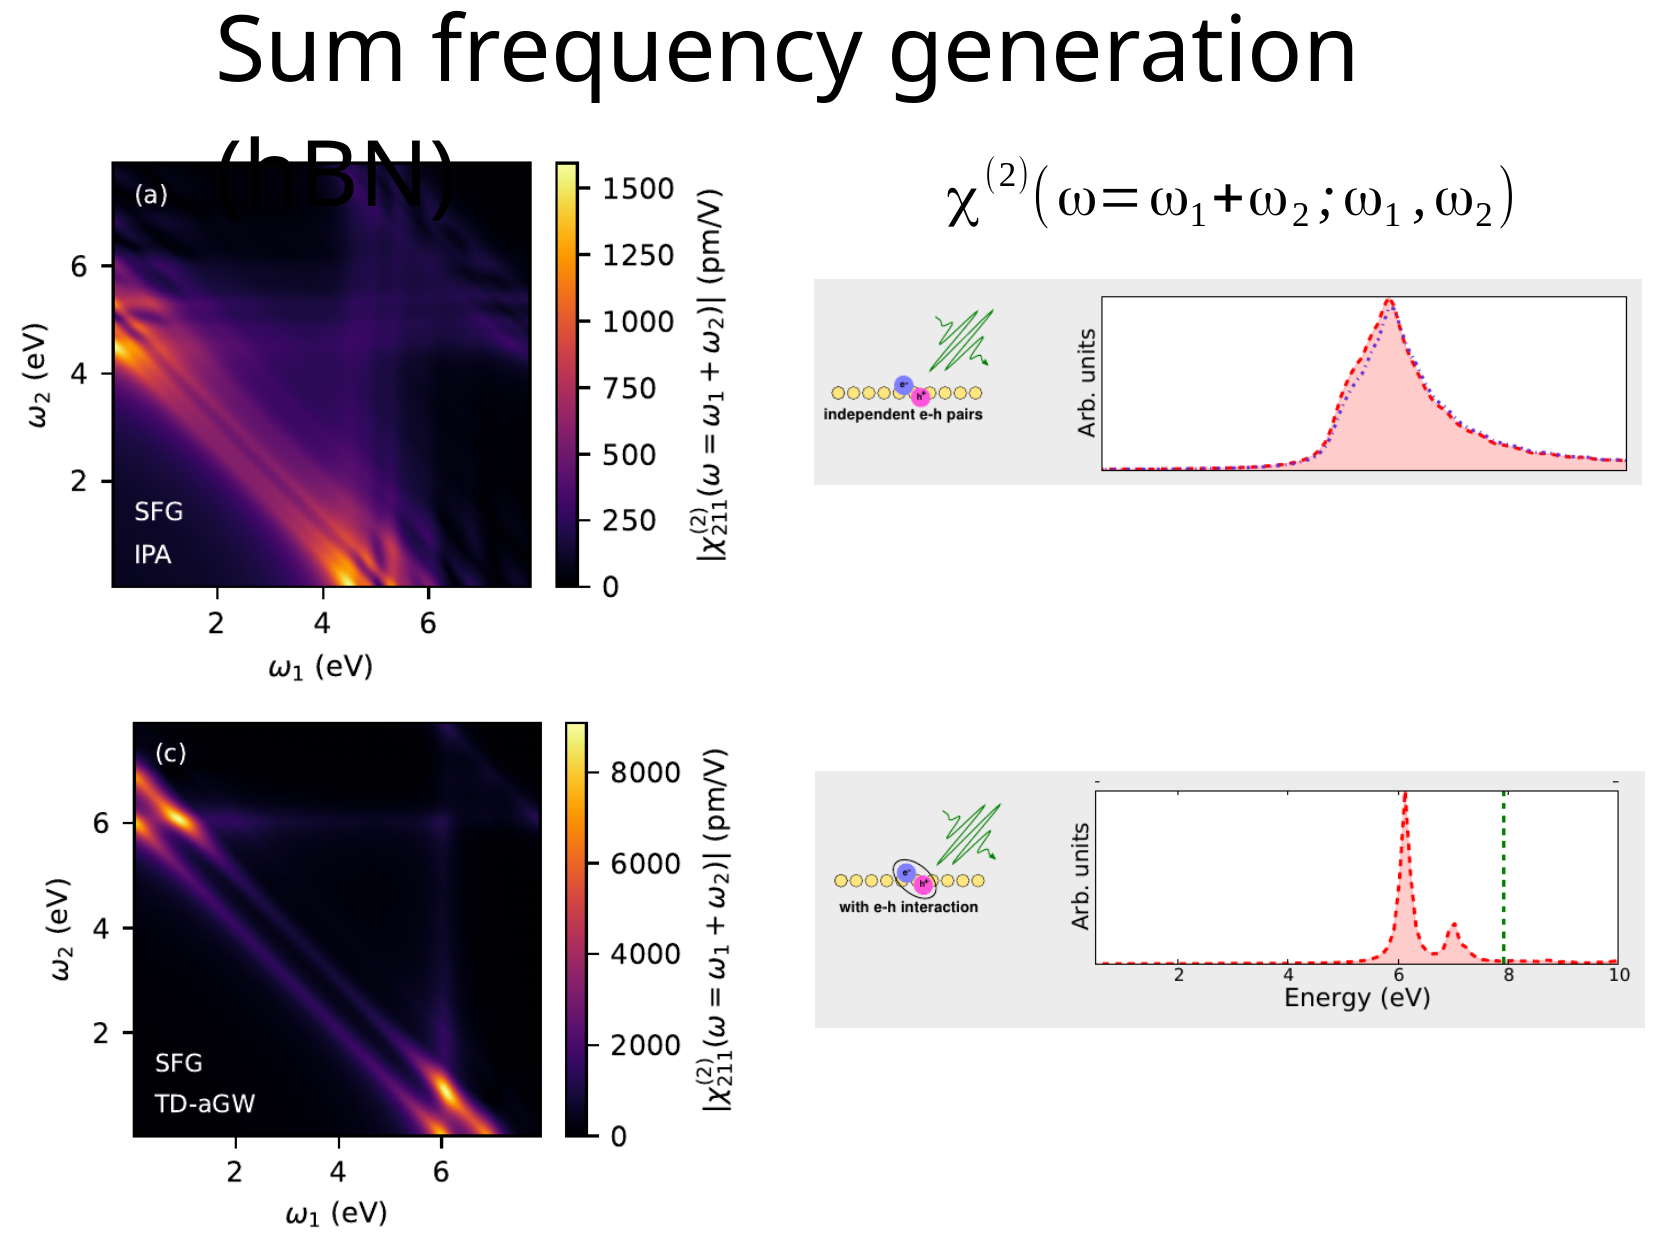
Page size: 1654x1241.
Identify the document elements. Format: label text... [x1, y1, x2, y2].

chart [933, 153, 1531, 236]
picture [815, 771, 1645, 1028]
picture [0, 122, 747, 1241]
picture [814, 279, 1642, 485]
text_box Sum frequency generation (hBN) [200, 0, 1595, 130]
